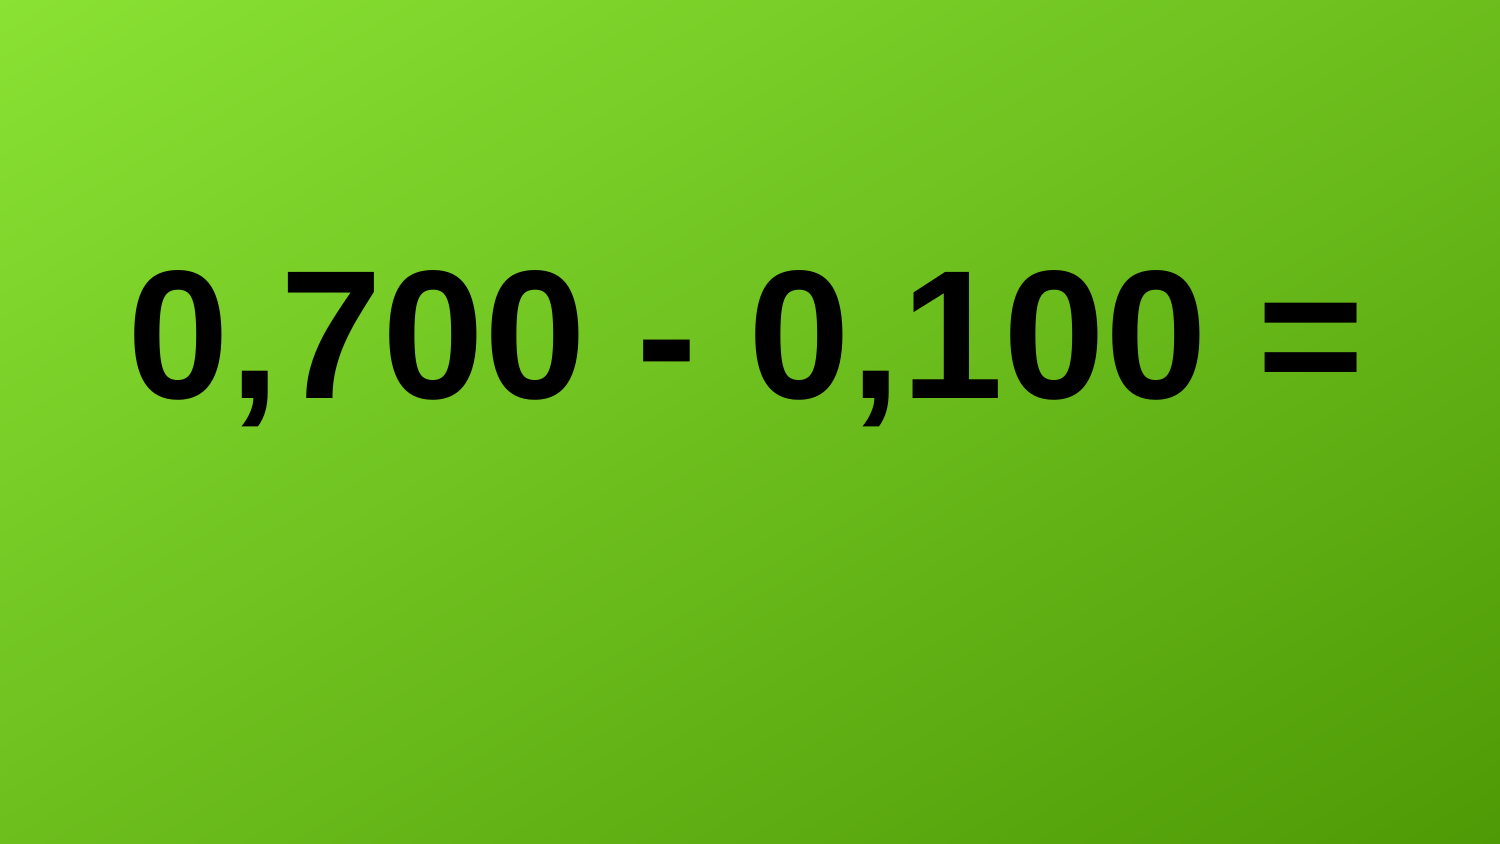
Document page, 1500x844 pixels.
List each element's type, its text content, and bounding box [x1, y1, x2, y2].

title 0,700 - 0,100 = [112, 259, 1388, 450]
